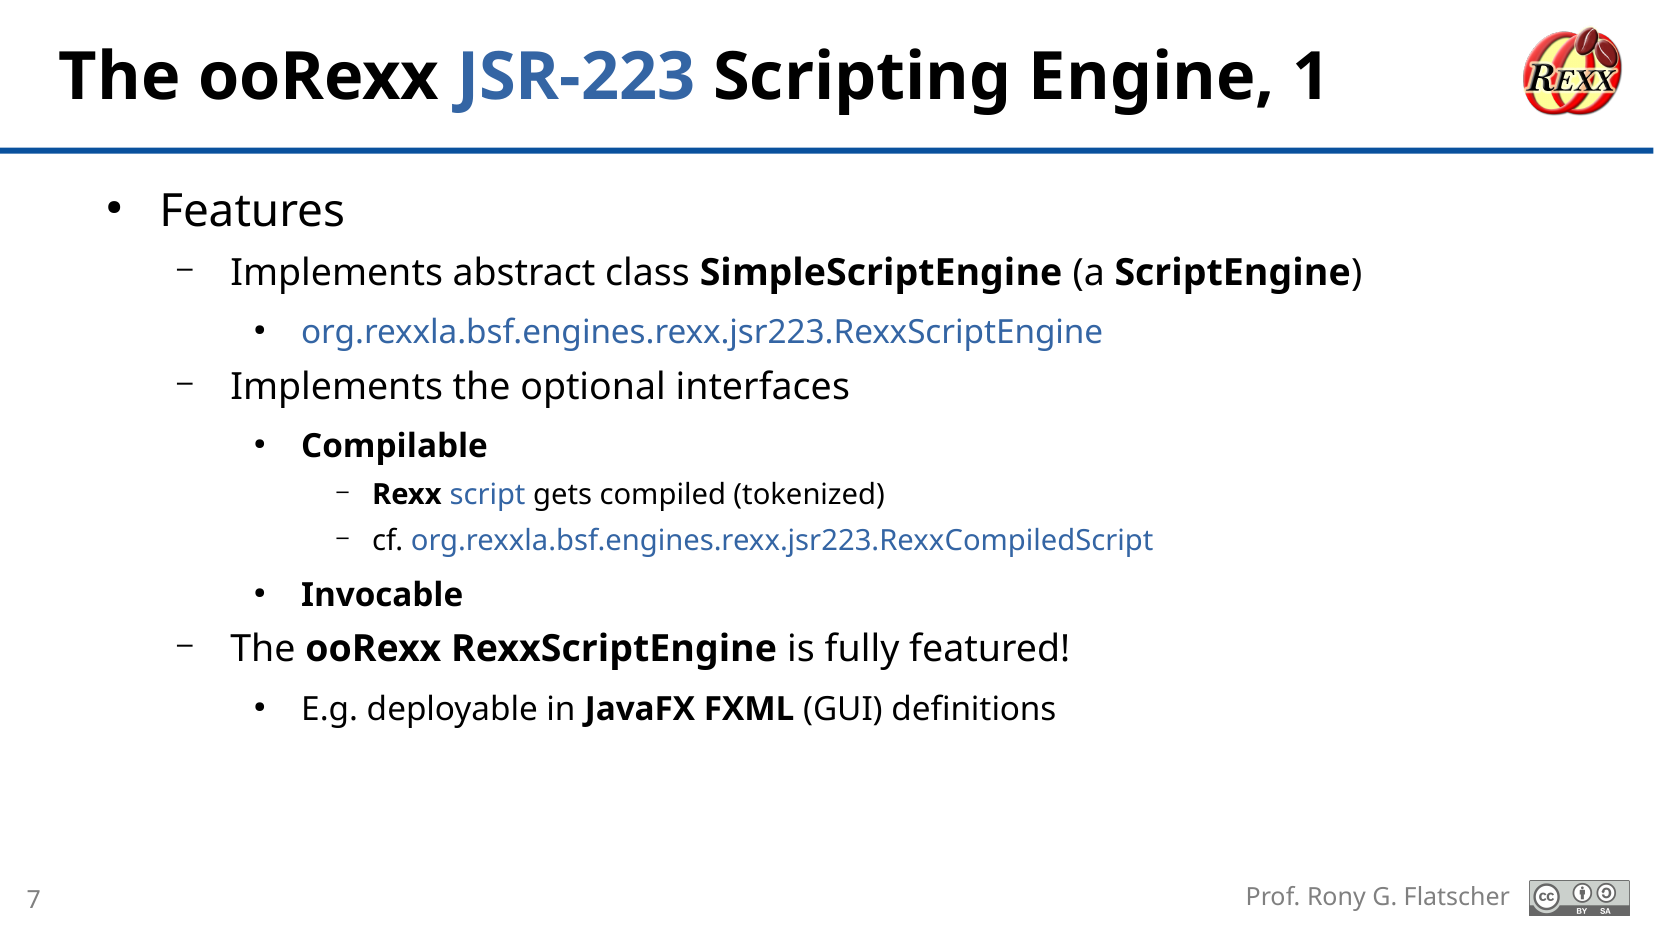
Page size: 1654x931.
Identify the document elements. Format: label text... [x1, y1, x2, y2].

title The ooRexx JSR-223 Scripting Engine, 1 [0, 0, 1625, 148]
list Features Implements abstract class SimpleScriptEngine (a ScriptEngine) org.rexxla.bsf.engines.rexx.jsr223.RexxScriptEngine Implements the optional interfaces Compilable Rexx script gets compiled (tokenized) cf. org.rexxla.bsf.engines.rexx.jsr223.RexxCompiledScript Invocable The ooRexx RexxScriptEngine is fully featured! E.g. deployable in JavaFX FXML (GUI) definitions [88, 177, 1577, 857]
